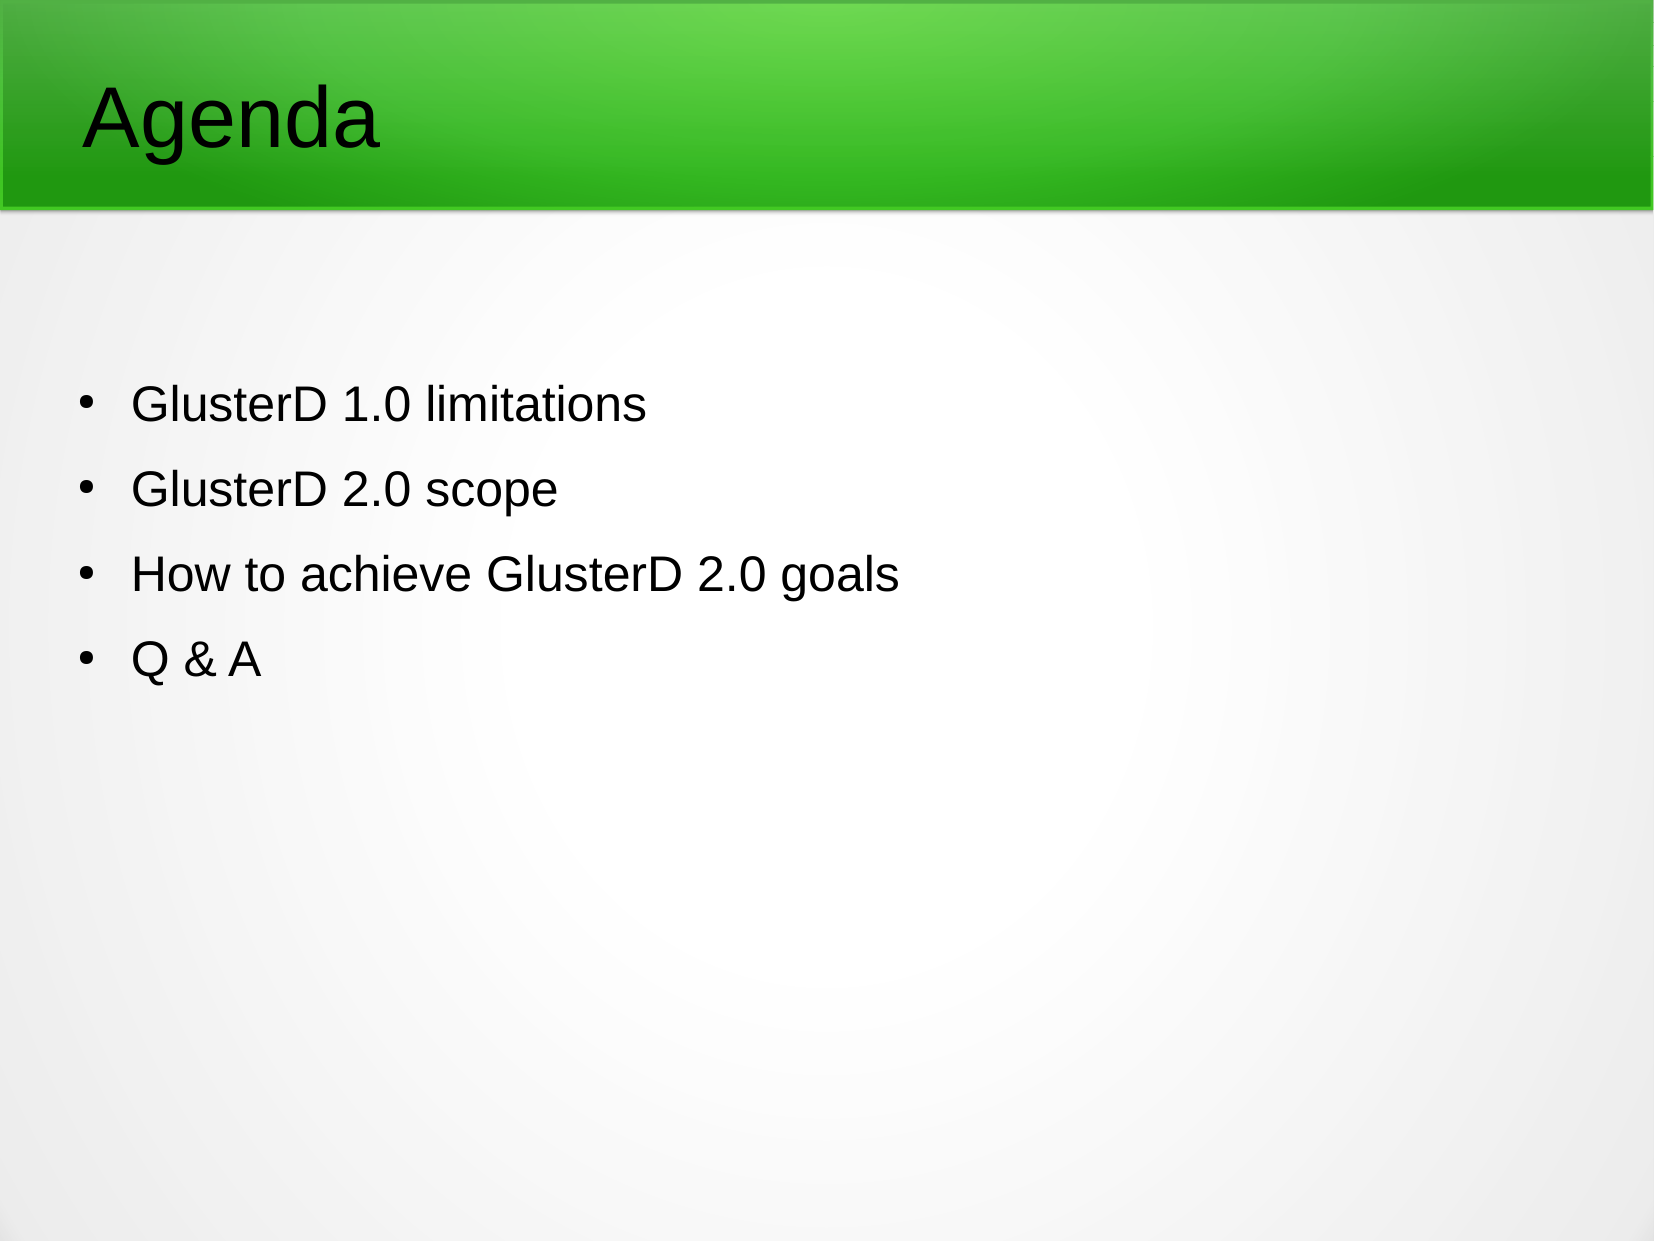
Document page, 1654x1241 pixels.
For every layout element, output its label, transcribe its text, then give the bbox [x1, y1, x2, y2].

title Agenda [82, 47, 1571, 189]
list GlusterD 1.0 limitations GlusterD 2.0 scope How to achieve GlusterD 2.0 goals Q & A [60, 375, 1549, 1096]
